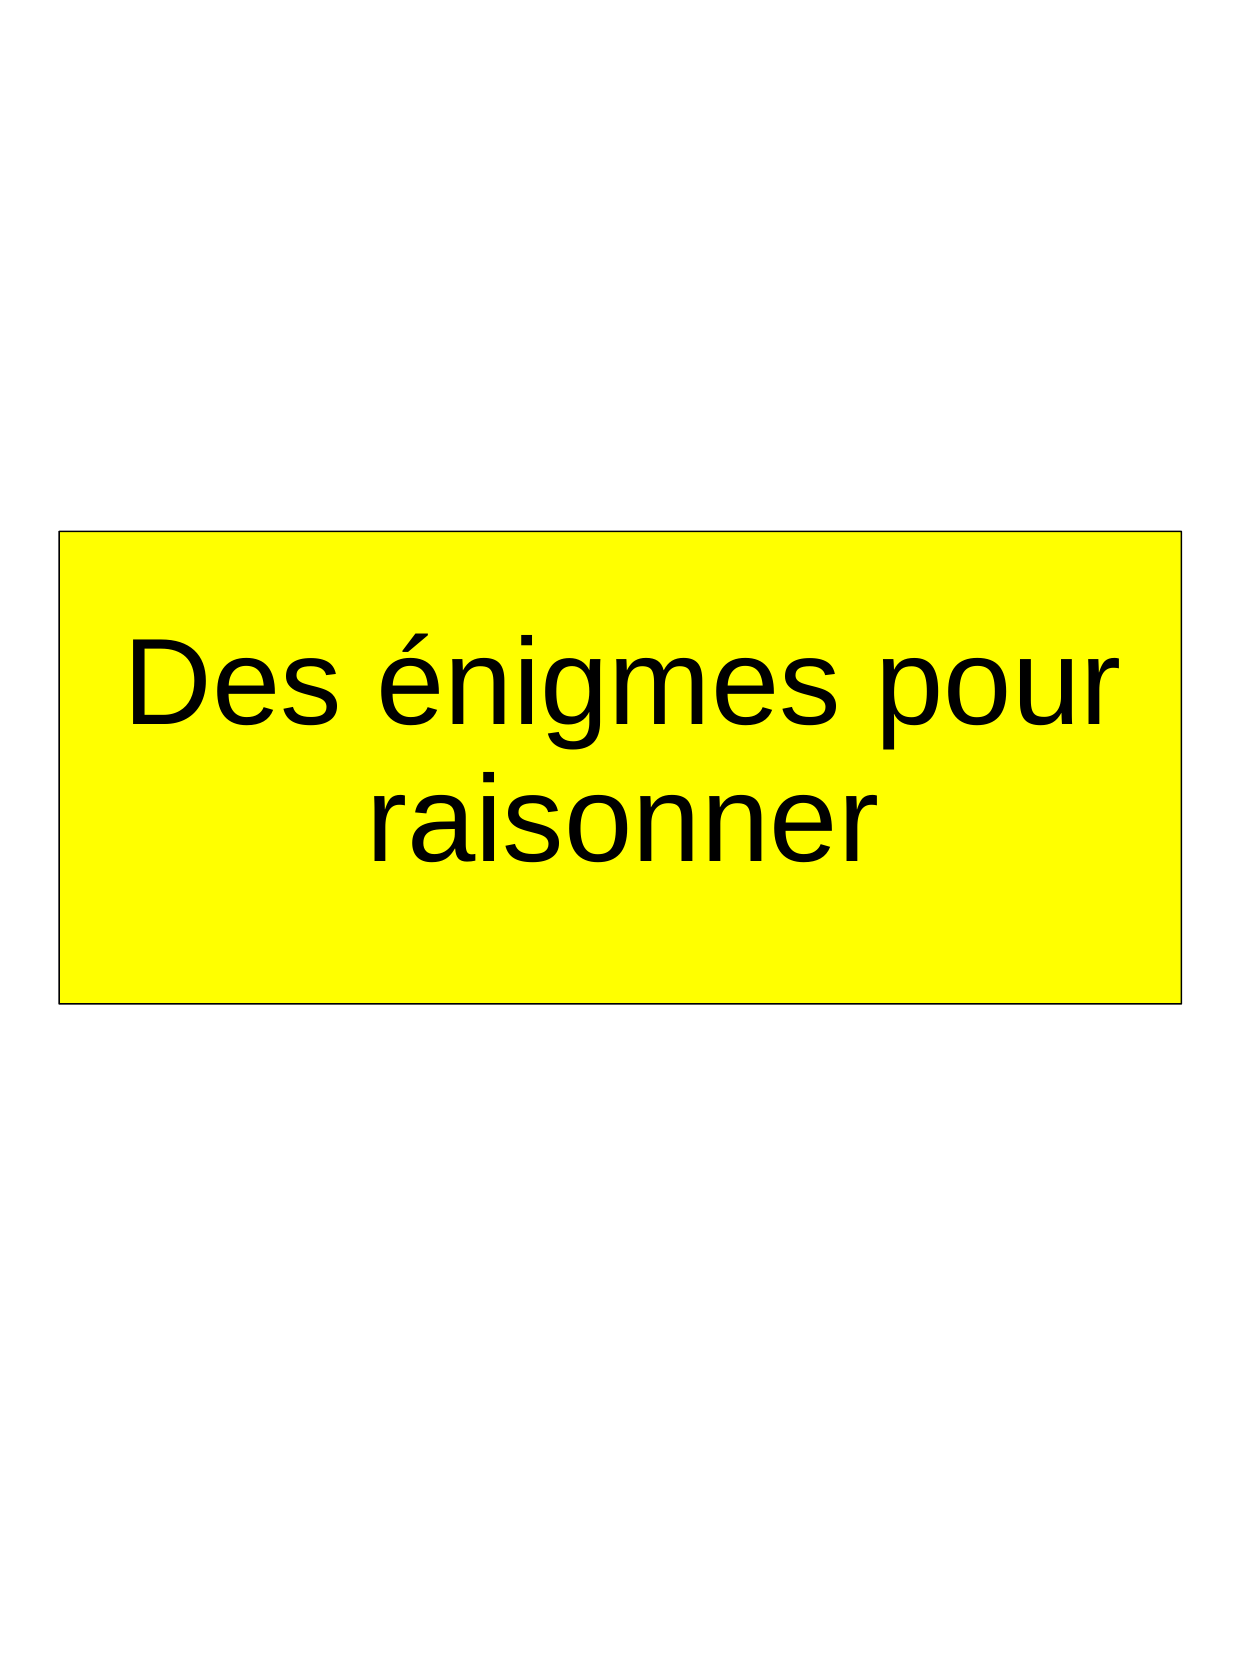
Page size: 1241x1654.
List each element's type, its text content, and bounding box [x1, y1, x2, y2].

title Des énigmes pour raisonner [65, 606, 1182, 890]
text_box [59, 531, 1182, 1004]
